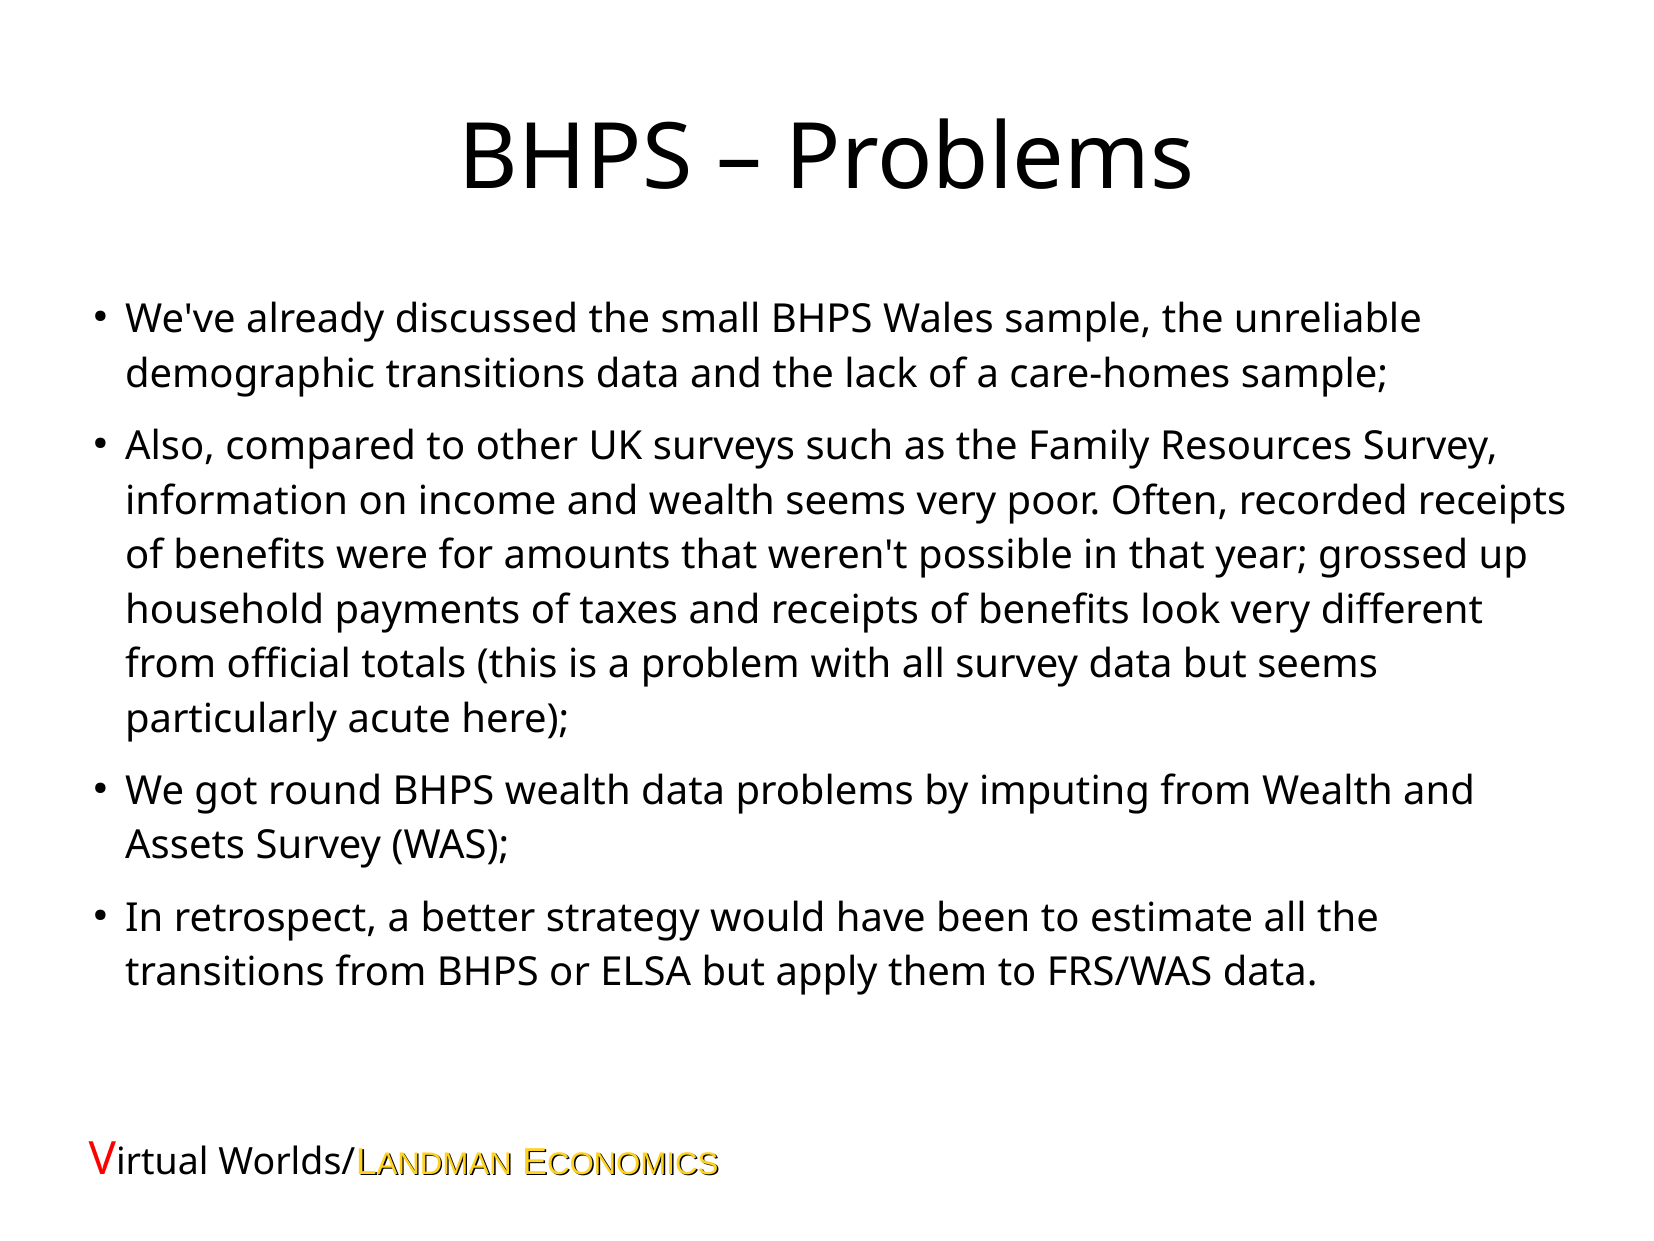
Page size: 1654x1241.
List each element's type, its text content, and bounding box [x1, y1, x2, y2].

title BHPS – Problems [82, 49, 1571, 257]
list We've already discussed the small BHPS Wales sample, the unreliable demographic transitions data and the lack of a care-homes sample; Also, compared to other UK surveys such as the Family Resources Survey, information on income and wealth seems very poor. Often, recorded receipts of benefits were for amounts that weren't possible in that year; grossed up household payments of taxes and receipts of benefits look very different from official totals (this is a problem with all survey data but seems particularly acute here); We got round BHPS wealth data problems by imputing from Wealth and Assets Survey (WAS); In retrospect, a better strategy would have been to estimate all the transitions from BHPS or ELSA but apply them to FRS/WAS data. [82, 290, 1571, 1010]
